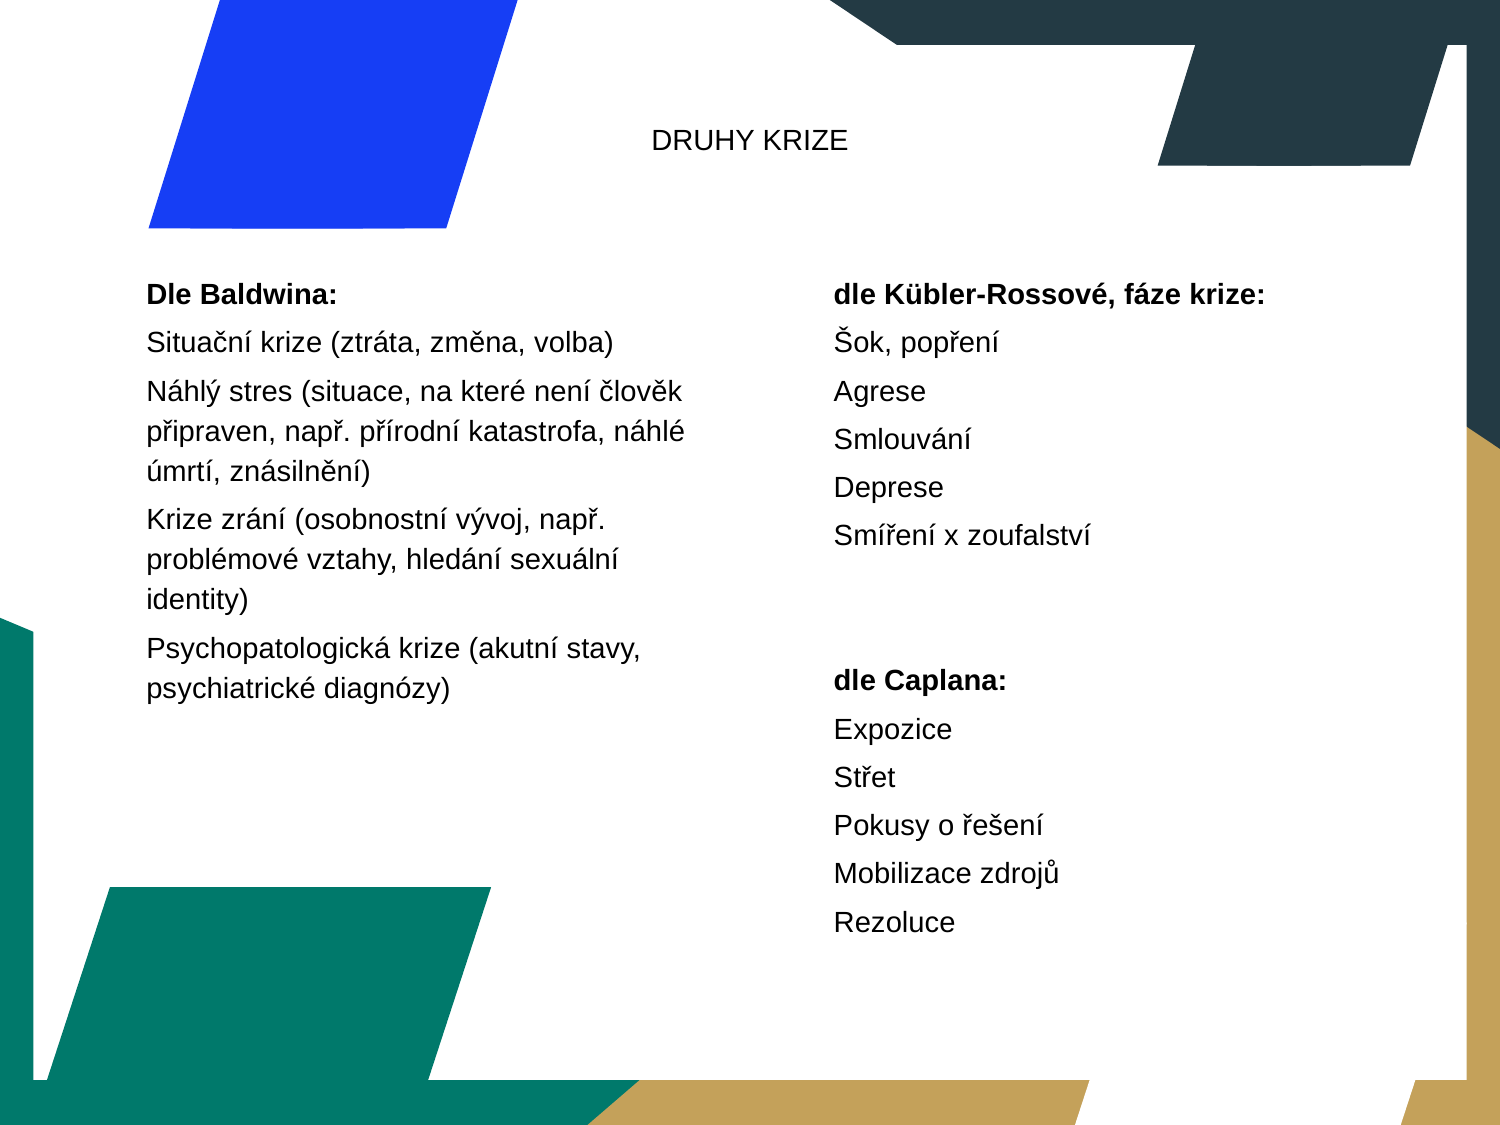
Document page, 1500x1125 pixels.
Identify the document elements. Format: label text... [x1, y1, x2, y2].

list Dle Baldwina: Situační krize (ztráta, změna, volba) Náhlý stres (situace, na které není člověk připraven, např. přírodní katastrofa, náhlé úmrtí, znásilnění) Krize zrání (osobnostní vývoj, např. problémové vztahy, hledání sexuální identity) Psychopatologická krize (akutní stavy, psychiatrické diagnózy) [75, 262, 738, 1005]
title DRUHY KRIZE [75, 45, 1425, 233]
list dle Kübler-Rossové, fáze krize: Šok, popření Agrese Smlouvání Deprese Smíření x zoufalství dle Caplana: Expozice Střet Pokusy o řešení Mobilizace zdrojů Rezoluce [762, 262, 1425, 1005]
